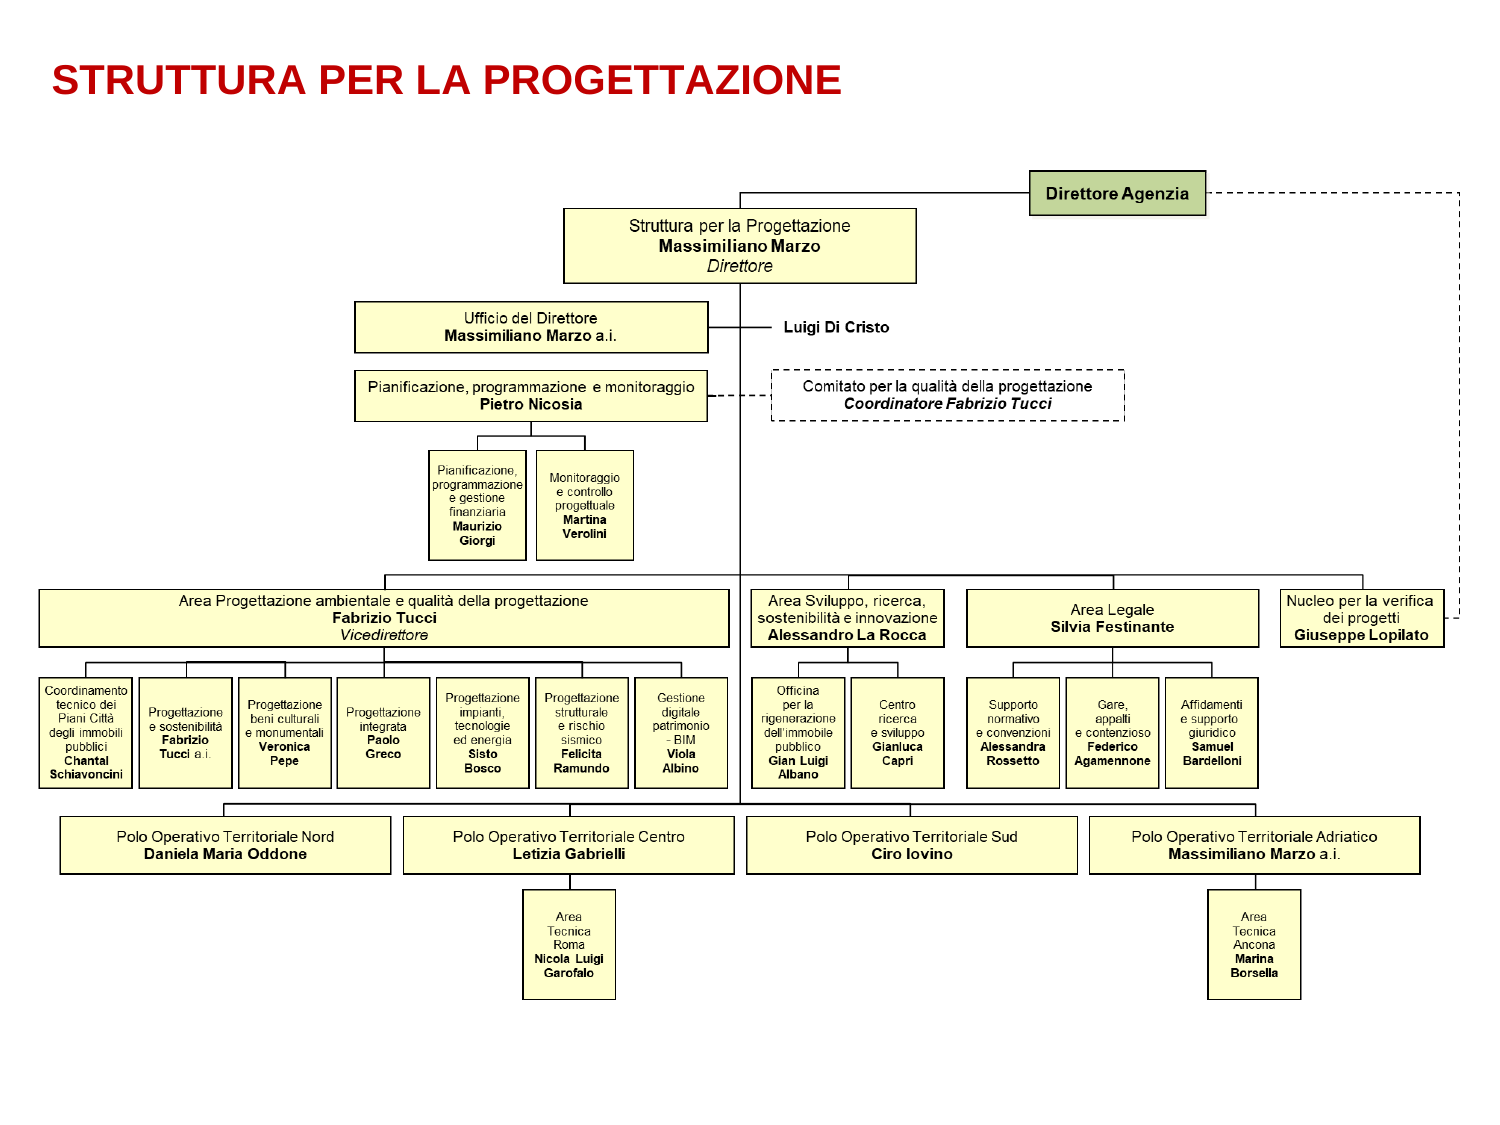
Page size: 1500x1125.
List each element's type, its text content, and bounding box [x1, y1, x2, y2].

picture [36, 170, 1460, 1000]
text_box STRUTTURA PER LA PROGETTAZIONE [36, 45, 1500, 128]
